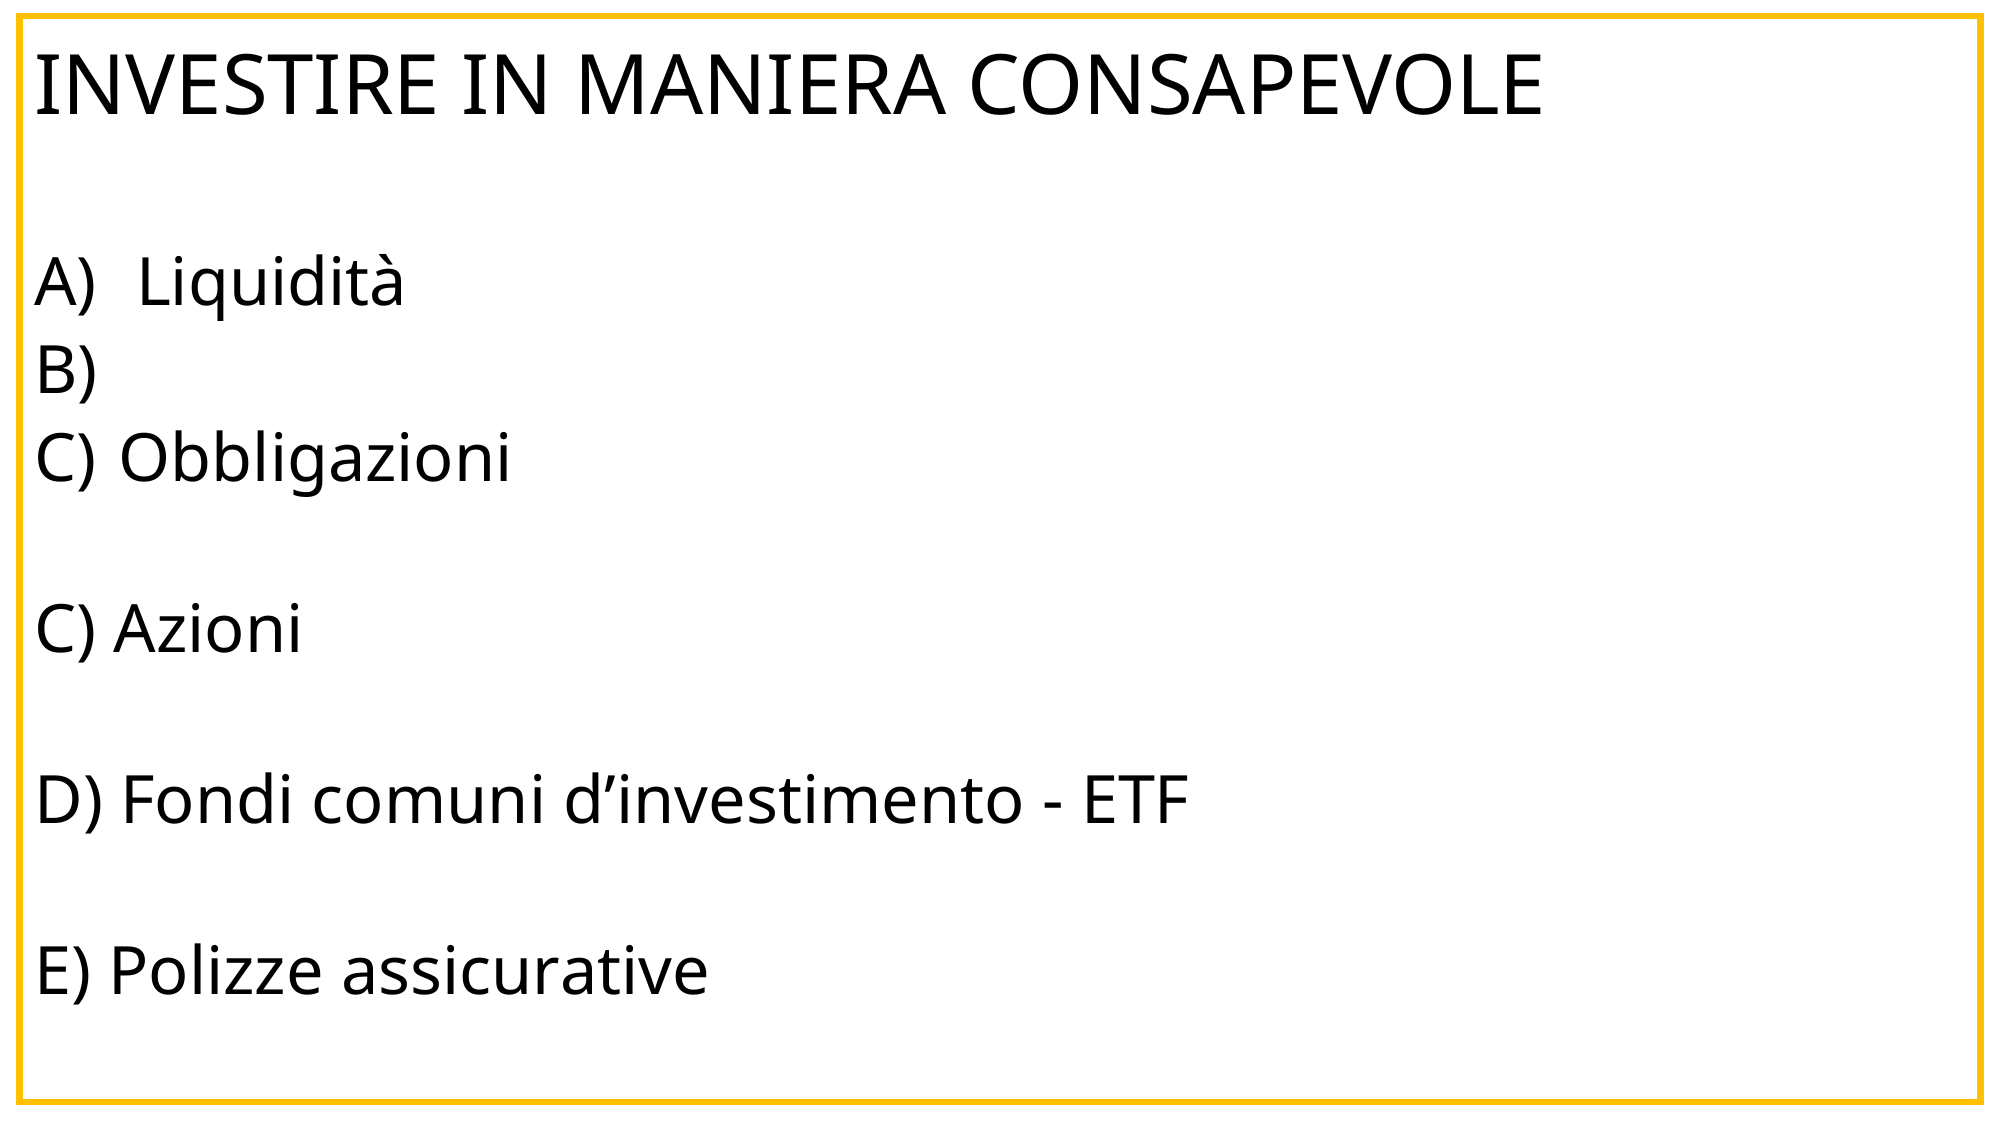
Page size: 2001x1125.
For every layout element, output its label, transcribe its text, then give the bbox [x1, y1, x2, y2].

text_box INVESTIRE IN MANIERA CONSAPEVOLE Liquidità Obbligazioni C) Azioni D) Fondi comuni d’investimento - ETF E) Polizze assicurative [19, 16, 1981, 1103]
